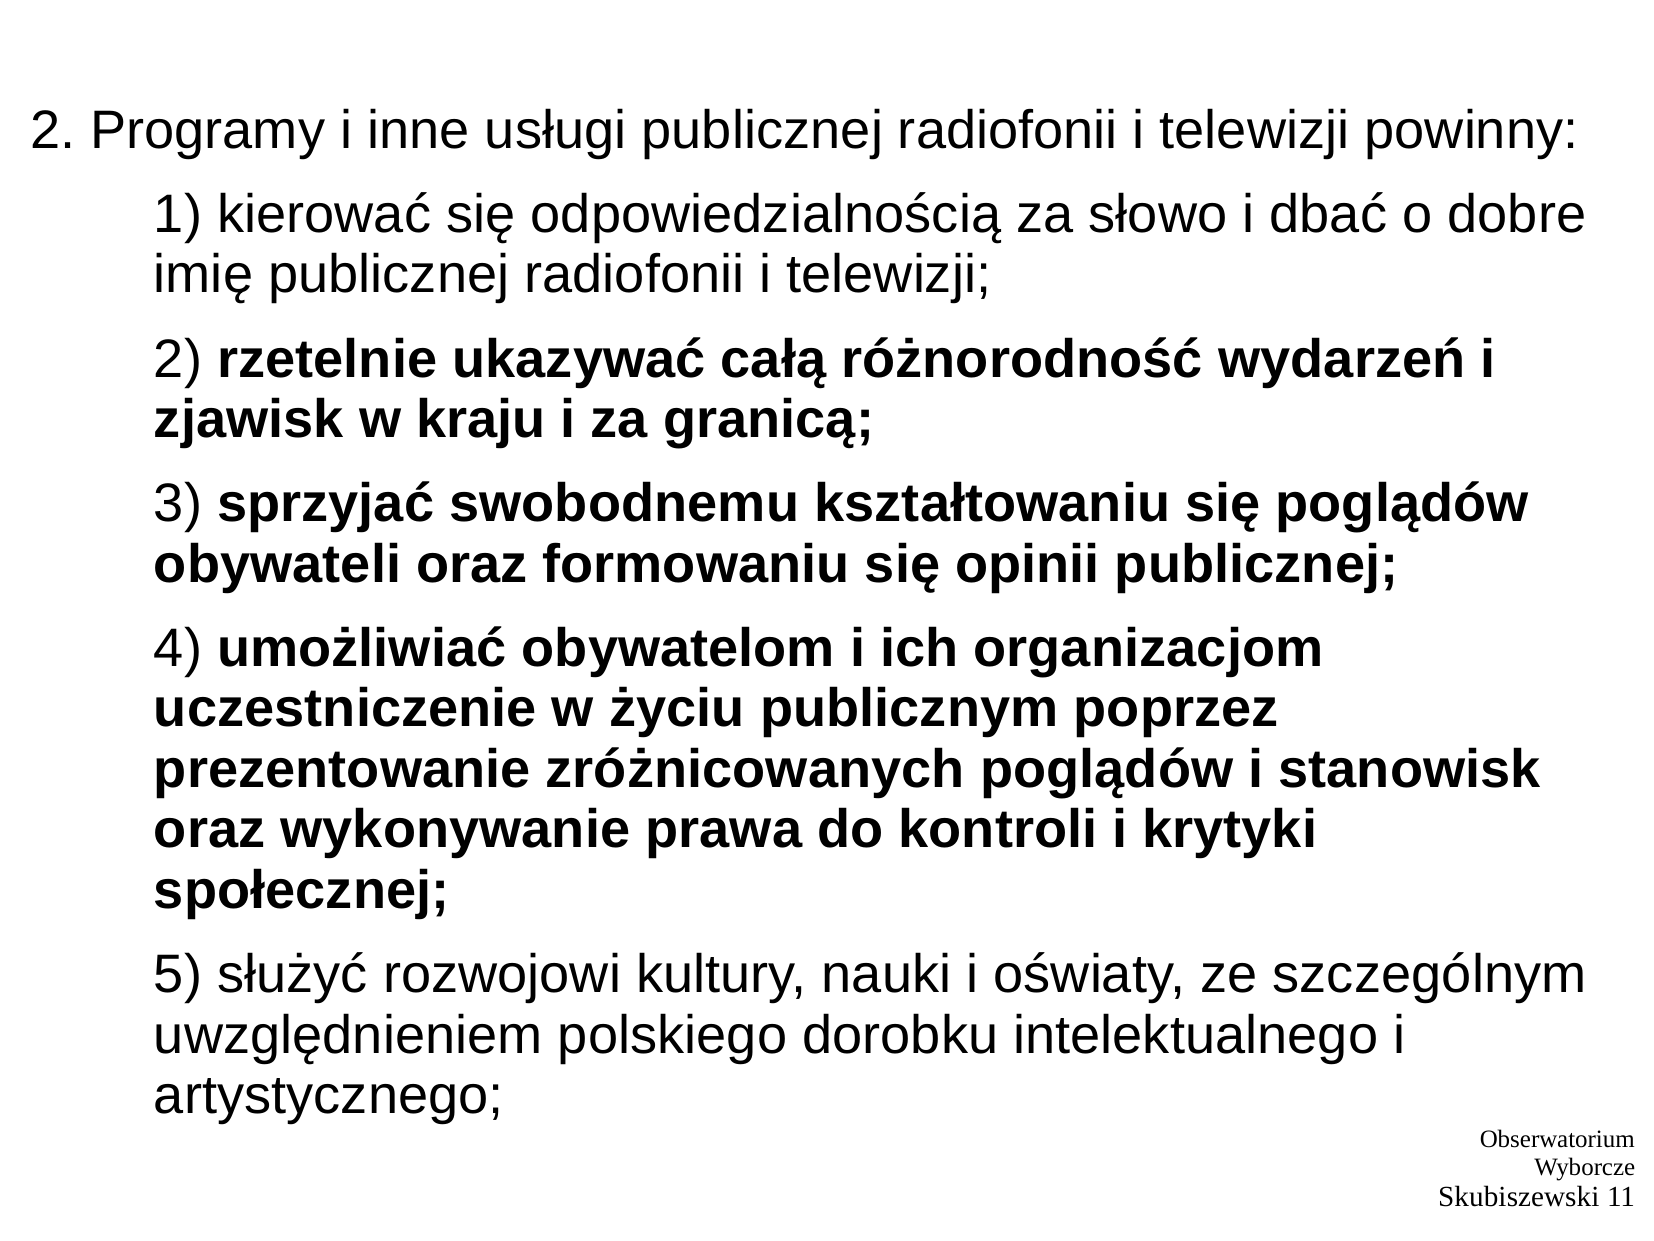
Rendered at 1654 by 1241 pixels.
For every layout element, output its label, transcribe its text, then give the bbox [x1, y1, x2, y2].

list 2. Programy i inne usługi publicznej radiofonii i telewizji powinny: 1) kierować się odpowiedzialnością za słowo i dbać o dobre imię publicznej radiofonii i telewizji; 2) rzetelnie ukazywać całą różnorodność wydarzeń i zjawisk w kraju i za granicą; 3) sprzyjać swobodnemu kształtowaniu się poglądów obywateli oraz formowaniu się opinii publicznej; 4) umożliwiać obywatelom i ich organizacjom uczestniczenie w życiu publicznym poprzez prezentowanie zróżnicowanych poglądów i stanowisk oraz wykonywanie prawa do kontroli i krytyki społecznej; 5) służyć rozwojowi kultury, nauki i oświaty, ze szczególnym uwzględnieniem polskiego dorobku intelektualnego i artystycznego; [30, 15, 1621, 1156]
